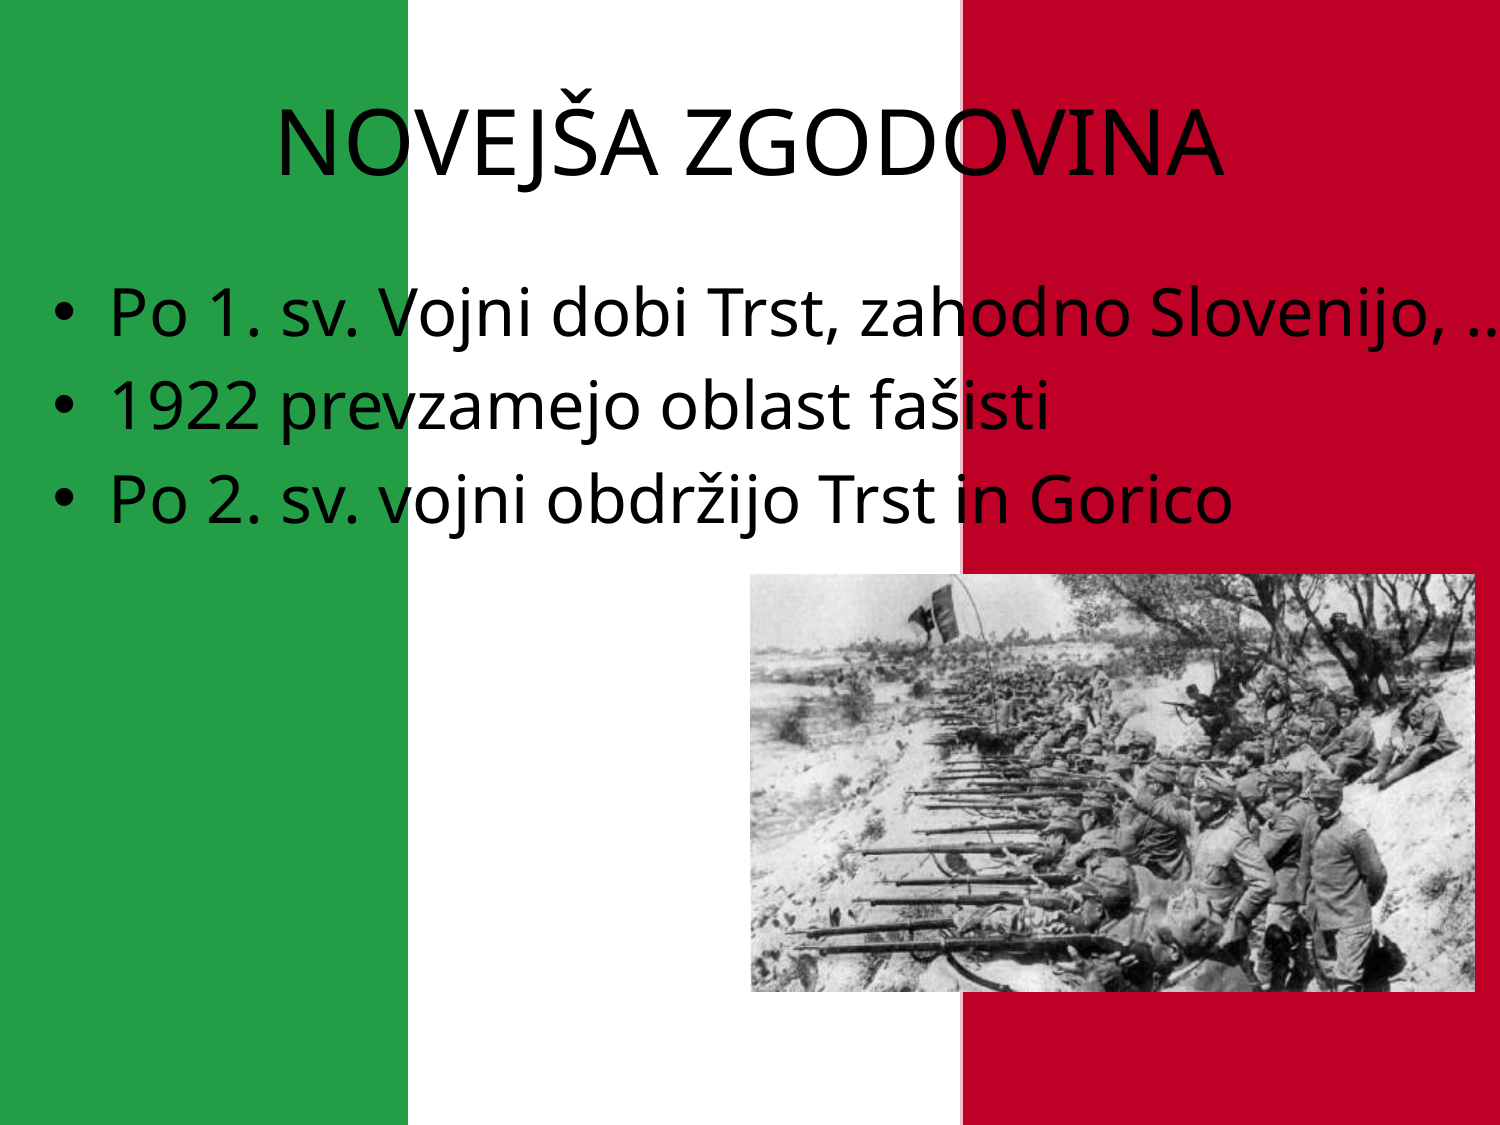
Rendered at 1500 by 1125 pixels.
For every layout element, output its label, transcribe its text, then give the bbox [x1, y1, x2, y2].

picture [750, 574, 1475, 992]
list Po 1. sv. Vojni dobi Trst, zahodno Slovenijo, … 1922 prevzamejo oblast fašisti Po 2. sv. vojni obdržijo Trst in Gorico [37, 262, 1500, 1005]
title NOVEJŠA ZGODOVINA [75, 45, 1425, 233]
picture [0, 0, 1500, 1125]
